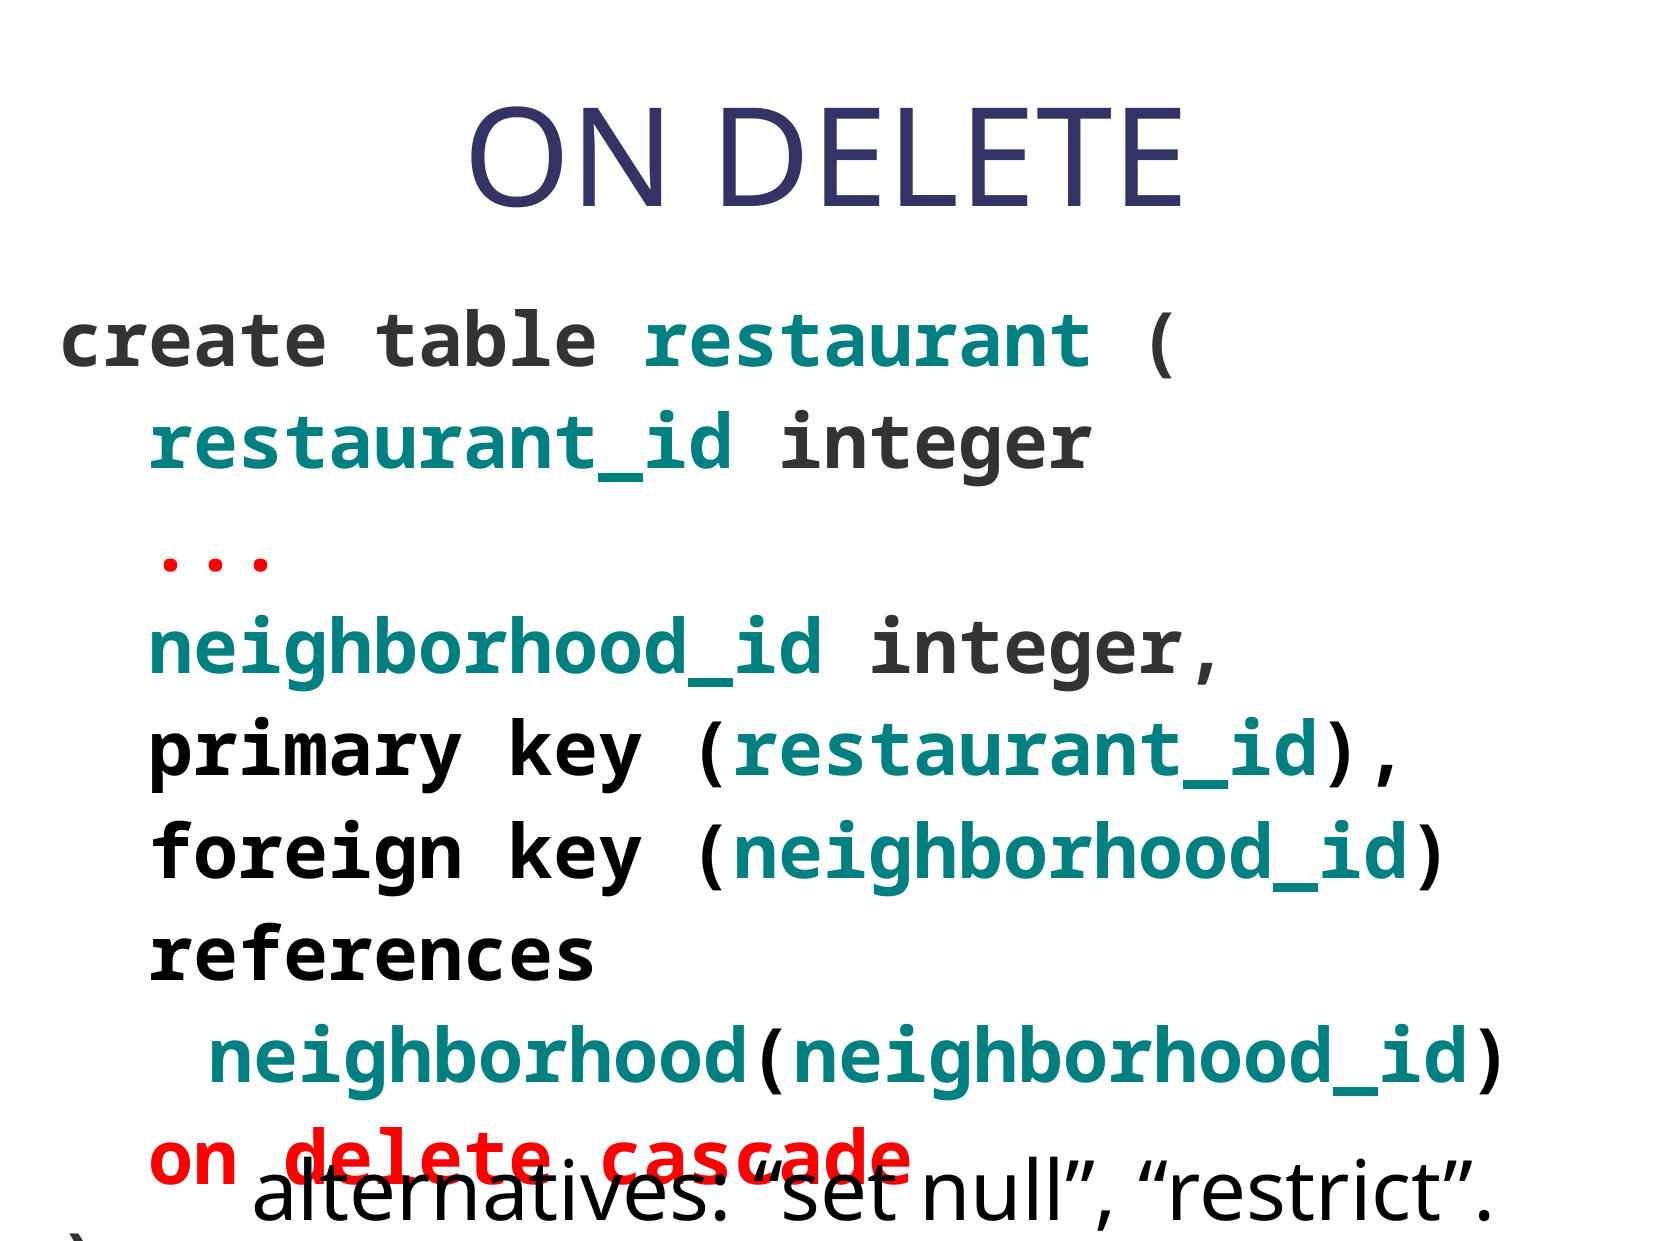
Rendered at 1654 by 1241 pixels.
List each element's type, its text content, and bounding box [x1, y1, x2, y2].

text_box create table restaurant ( restaurant_id integer ... neighborhood_id integer, primary key (restaurant_id), foreign key (neighborhood_id) references neighborhood(neighborhood_id) on delete cascade ); [59, 286, 1625, 1152]
text_box alternatives: “set null”, “restrict”. [236, 1124, 1654, 1241]
title ON DELETE [82, 56, 1571, 250]
